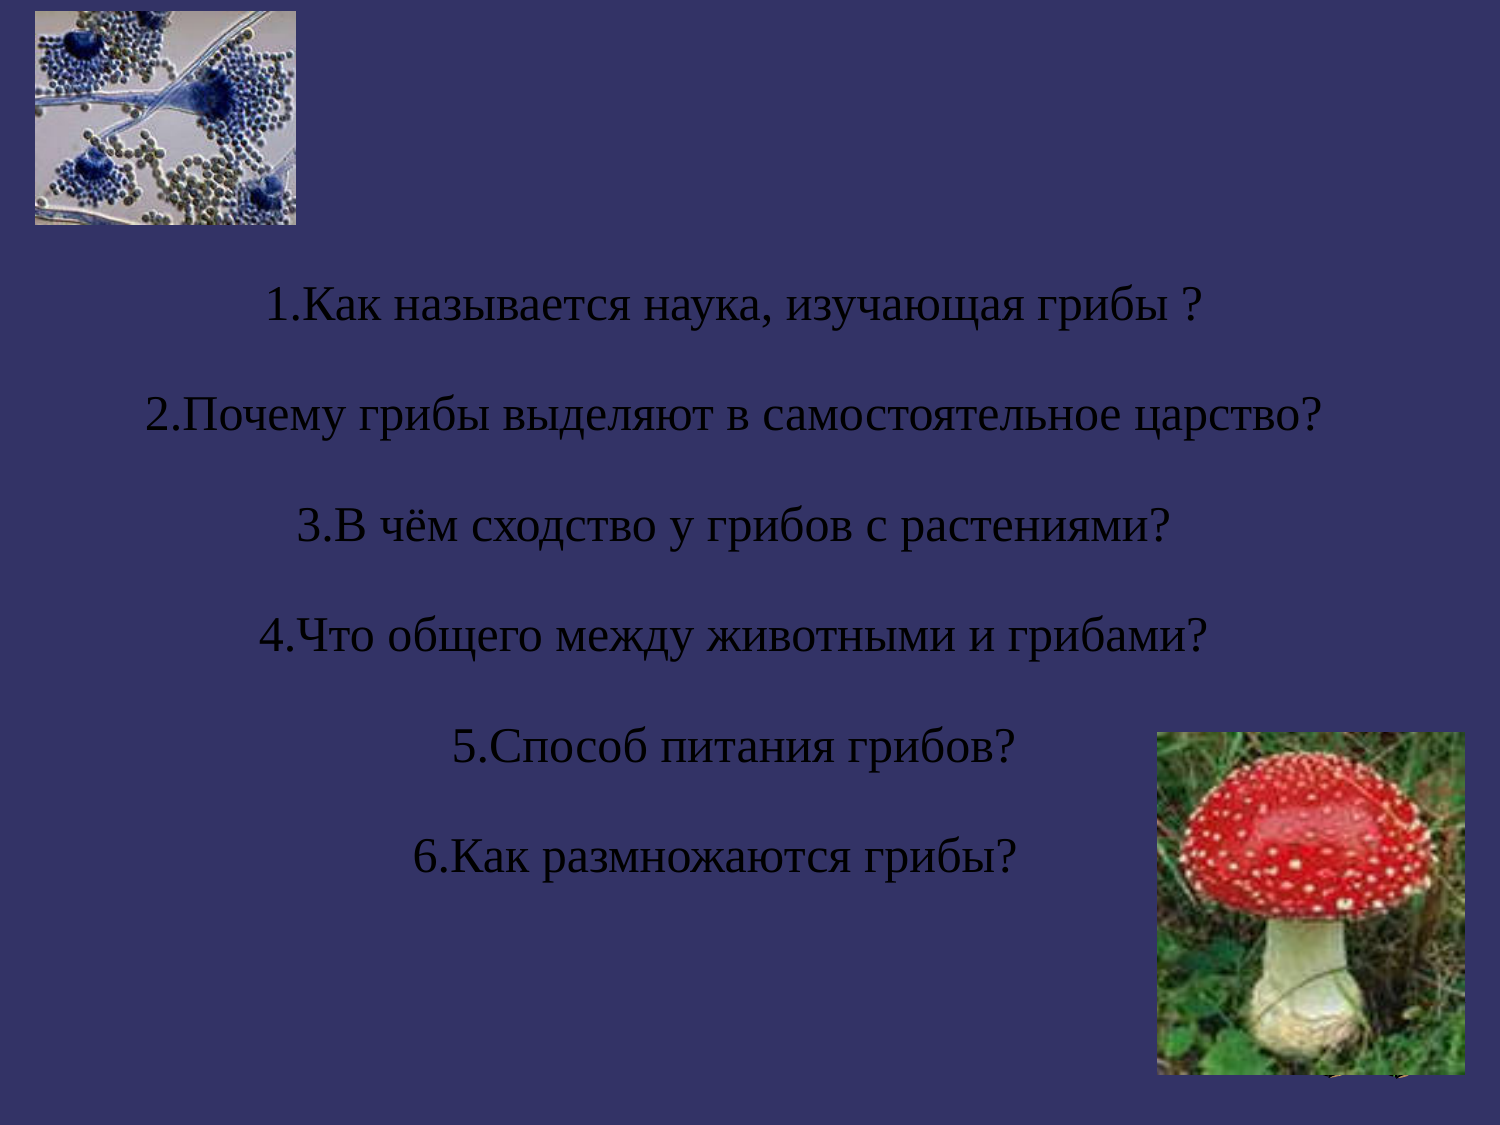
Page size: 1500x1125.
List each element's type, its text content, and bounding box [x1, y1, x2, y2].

title 1.Как называется наука, изучающая грибы ? 2.Почему грибы выделяют в самостоятельное царство? 3.В чём сходство у грибов с растениями? 4.Что общего между животными и грибами? 5.Способ питания грибов? 6.Как размножаются грибы? [59, 48, 1409, 1111]
picture [1157, 732, 1465, 1075]
picture [35, 11, 296, 225]
